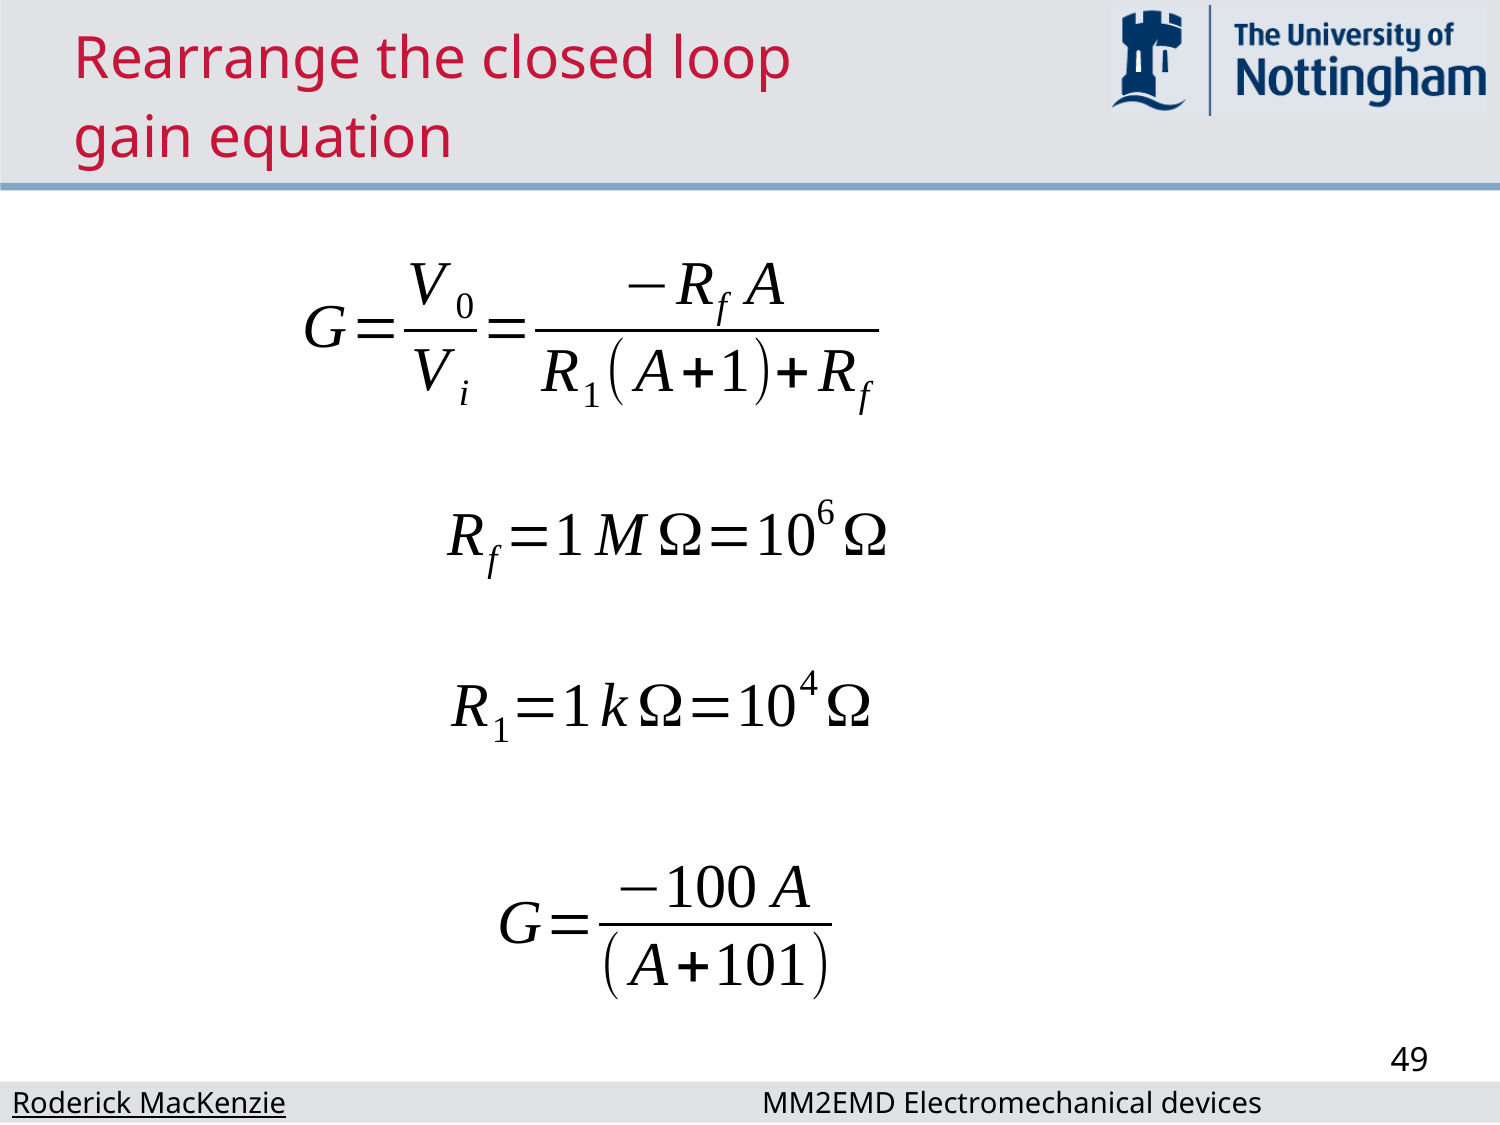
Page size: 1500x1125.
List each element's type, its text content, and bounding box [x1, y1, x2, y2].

picture [1111, 4, 1487, 116]
chart [438, 491, 895, 579]
chart [442, 662, 879, 750]
chart [296, 248, 889, 415]
text_box <number> [1375, 1030, 1500, 1101]
chart [491, 850, 842, 1004]
title Rearrange the closed loop gain equation [59, 20, 942, 172]
